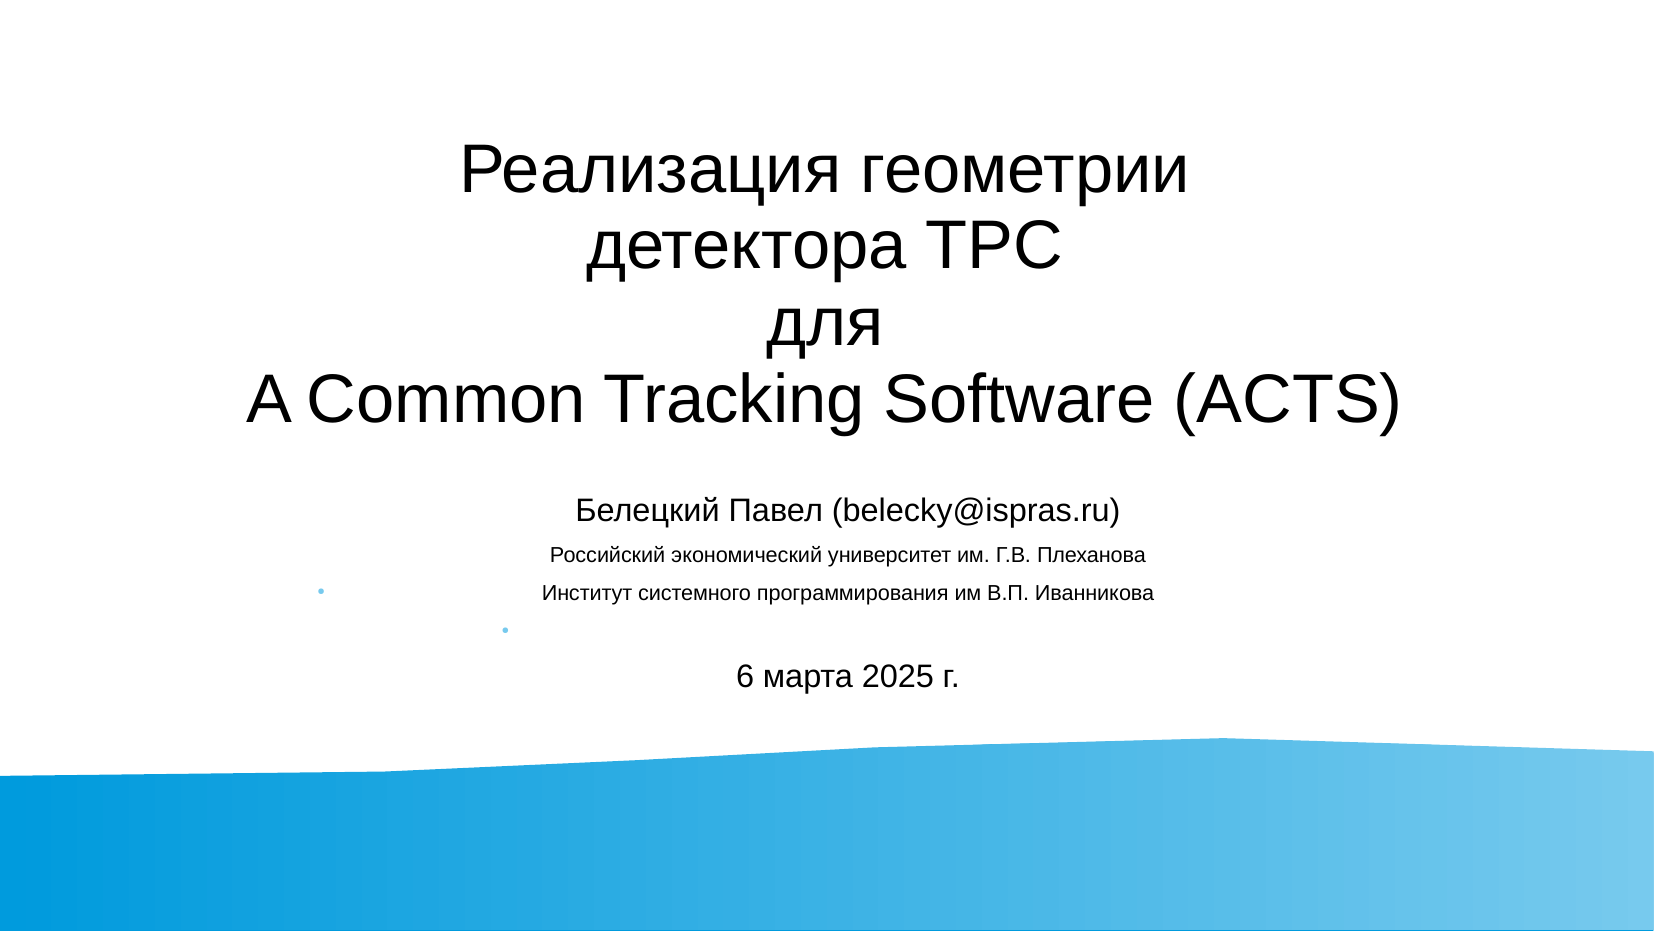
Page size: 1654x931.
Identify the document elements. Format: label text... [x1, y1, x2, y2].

title Реализация геометрии детектора TPC для A Common Tracking Software (ACTS) [0, 129, 1651, 438]
list Белецкий Павел (belecky@ispras.ru) Российский экономический университет им. Г.В. Плеханова Институт системного программирования им В.П. Иванникова 6 марта 2025 г. [0, 491, 1651, 697]
